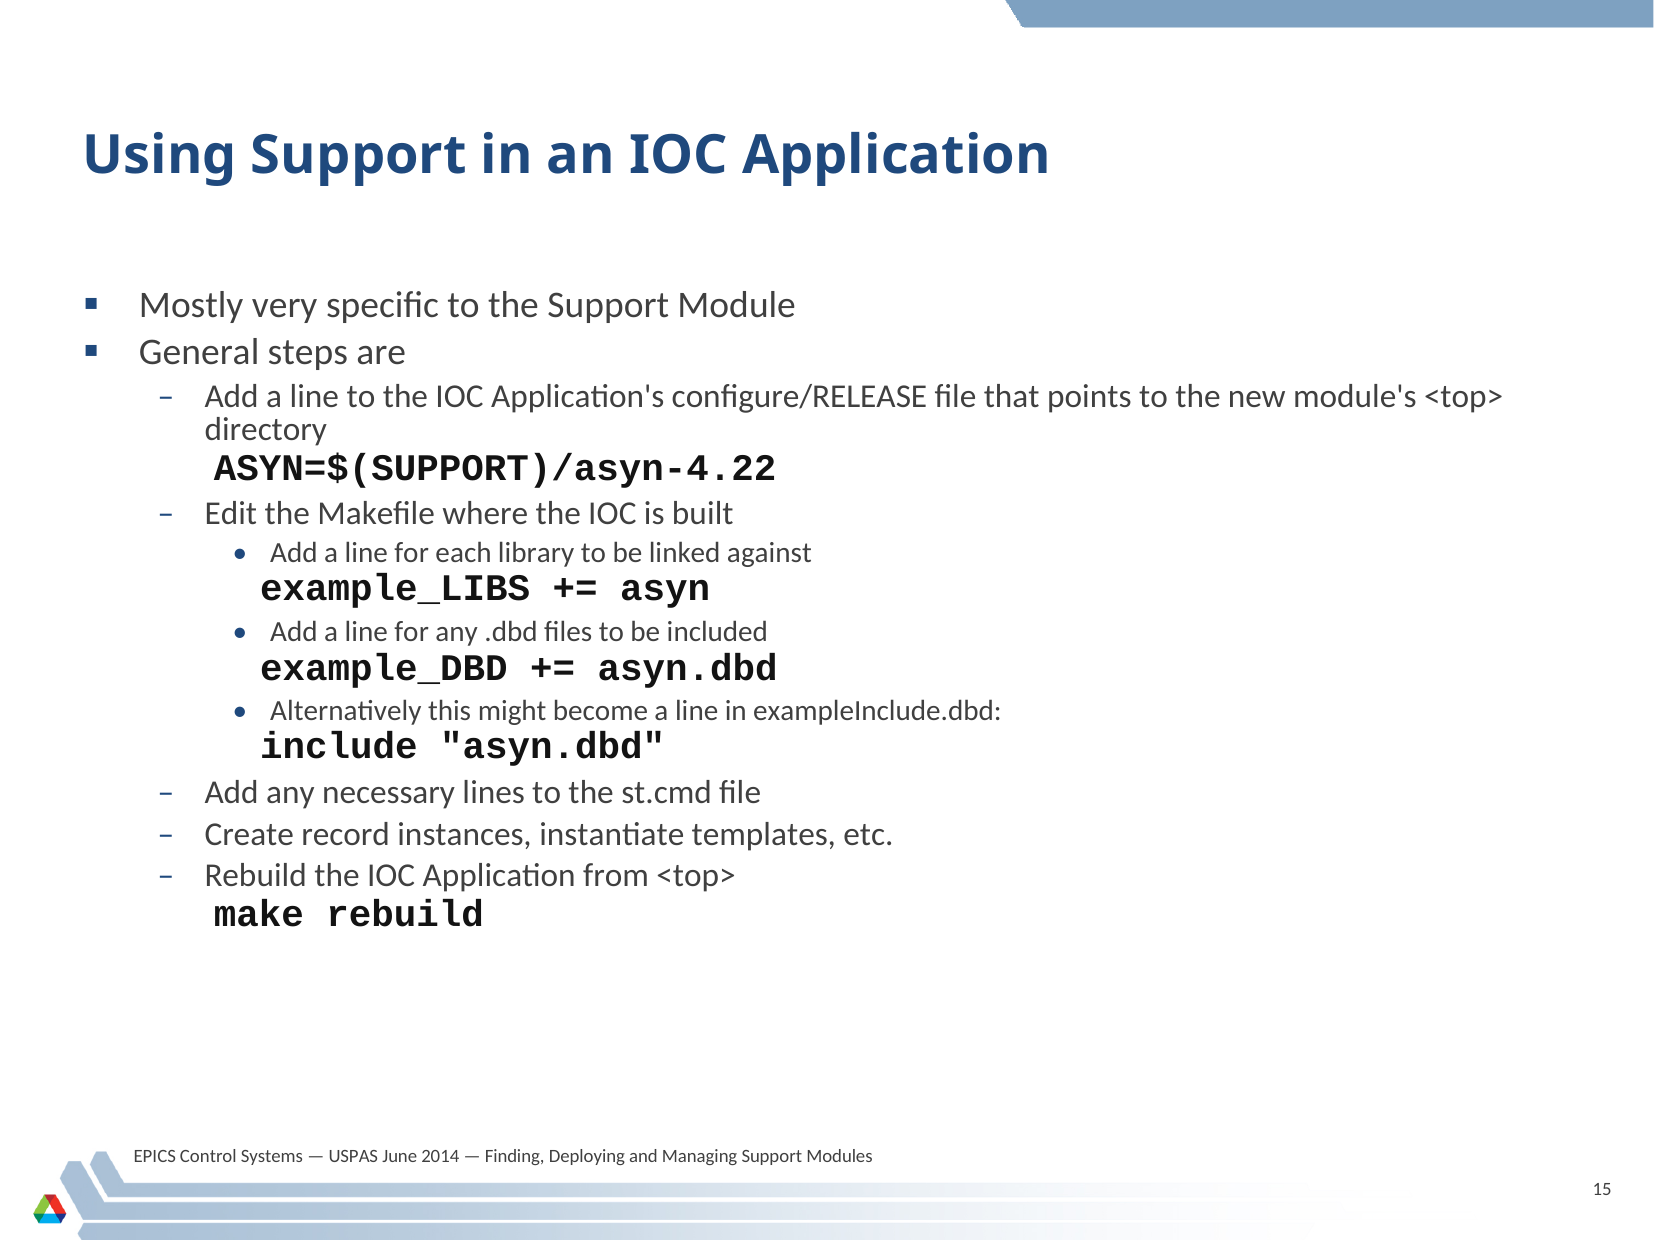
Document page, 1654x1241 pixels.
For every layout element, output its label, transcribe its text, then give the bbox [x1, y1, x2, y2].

picture [0, 0, 1654, 29]
title Using Support in an IOC Application [82, 49, 1571, 257]
list Mostly very specific to the Support Module General steps are Add a line to the IOC Application's configure/RELEASE file that points to the new module's <top> directory ASYN=$(SUPPORT)/asyn-4.22 Edit the Makefile where the IOC is built Add a line for each library to be linked against example_LIBS += asyn Add a line for any .dbd files to be included example_DBD += asyn.dbd Alternatively this might become a line in exampleInclude.dbd: include "asyn.dbd" Add any necessary lines to the st.cmd file Create record instances, instantiate templates, etc. Rebuild the IOC Application from <top> make rebuild [82, 289, 1571, 1108]
picture [0, 1143, 1654, 1240]
